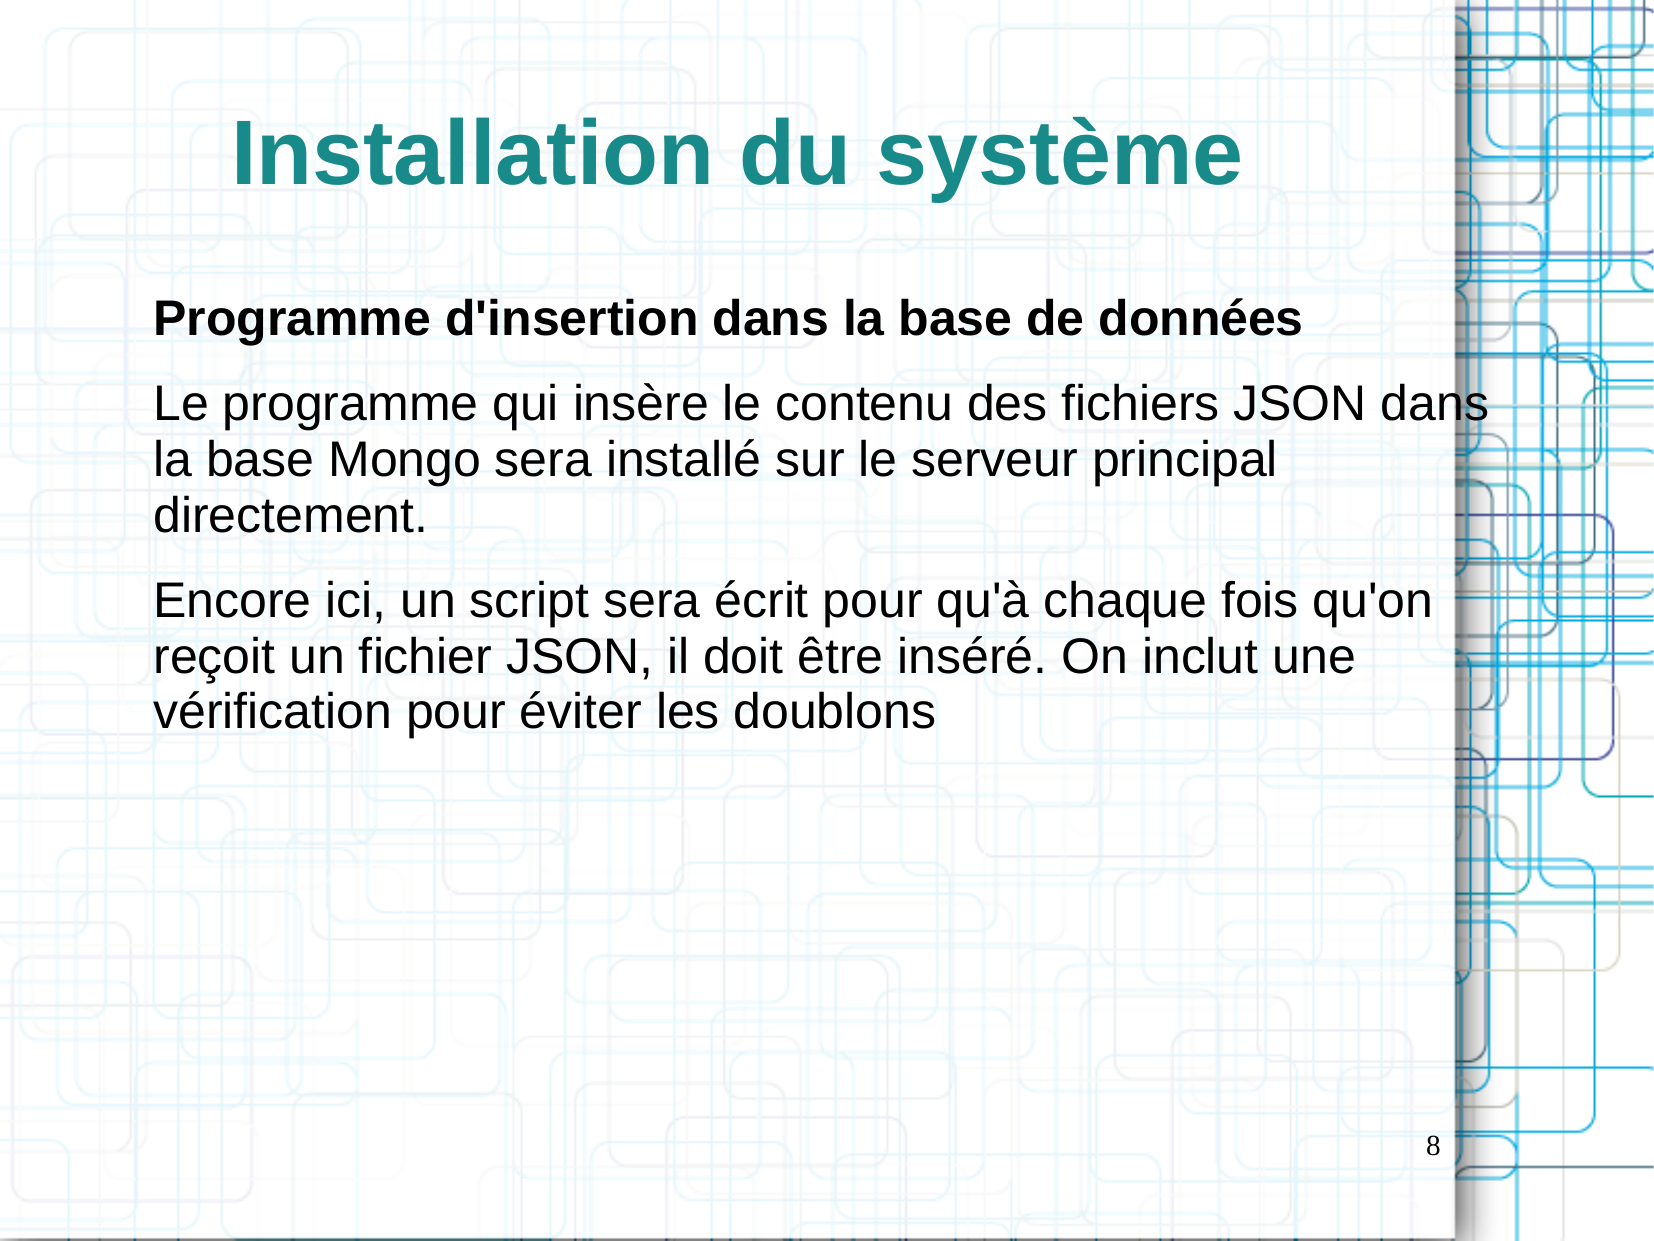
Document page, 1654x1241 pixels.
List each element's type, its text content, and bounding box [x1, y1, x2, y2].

list Programme d'insertion dans la base de données Le programme qui insère le contenu des fichiers JSON dans la base Mongo sera installé sur le serveur principal directement. Encore ici, un script sera écrit pour qu'à chaque fois qu'on reçoit un fichier JSON, il doit être inséré. On inclut une vérification pour éviter les doublons [82, 290, 1538, 995]
title Installation du système [59, 49, 1418, 257]
picture [0, 0, 1654, 1241]
